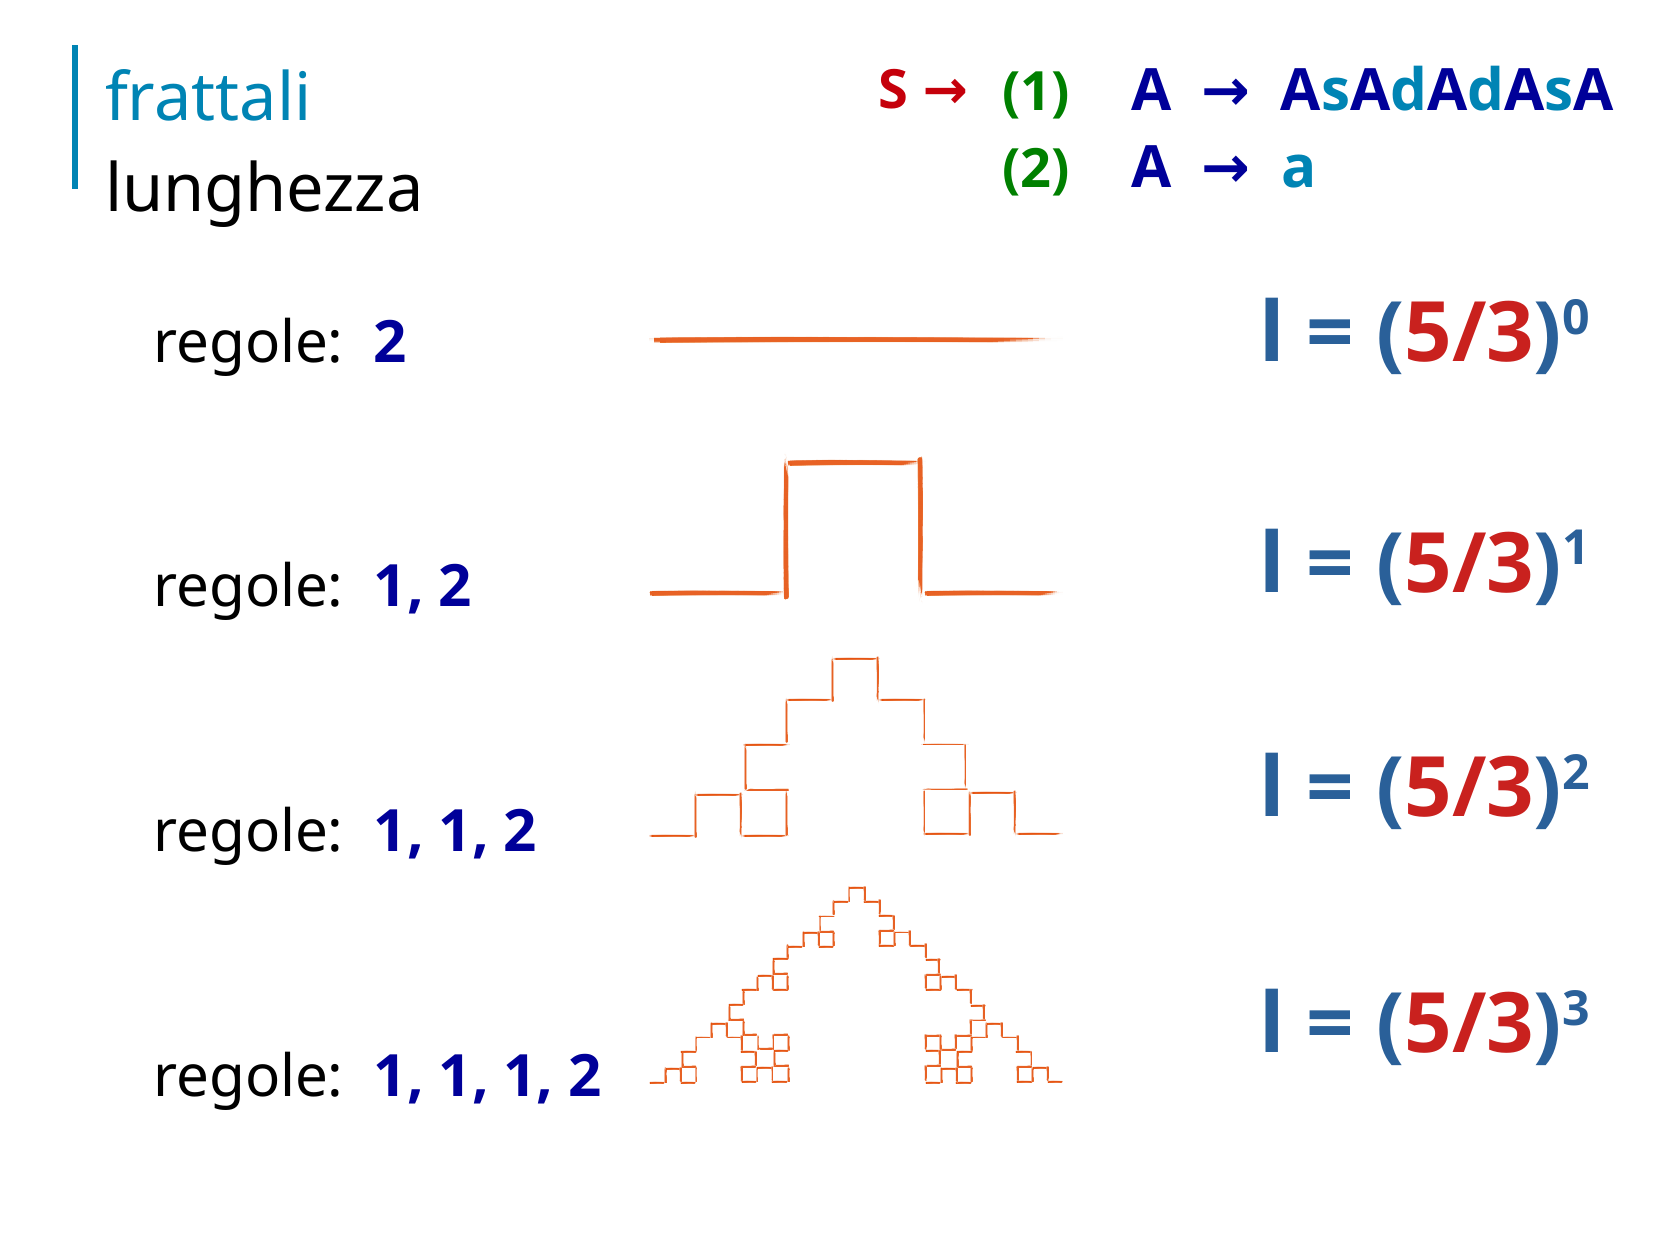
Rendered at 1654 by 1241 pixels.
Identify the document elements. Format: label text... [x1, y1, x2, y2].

picture [649, 885, 1063, 1084]
text_box l = (5/3)1 [1245, 501, 1607, 617]
title frattali lunghezza [105, 49, 987, 200]
text_box l = (5/3)0 [1245, 271, 1621, 386]
picture [649, 452, 926, 604]
text_box l = (5/3)3 [1245, 962, 1636, 1077]
list regole: 2 regole: 1, 2 regole: 1, 1, 2 regole: 1, 1, 1, 2 [82, 300, 1571, 1126]
picture [649, 336, 1063, 343]
text_box S → [855, 46, 987, 127]
text_box (1) A → AsAdAdAsA [987, 43, 1638, 120]
picture [649, 655, 1063, 839]
picture [924, 590, 1063, 596]
text_box (2) A → a [987, 120, 1638, 211]
text_box l = (5/3)2 [1245, 725, 1621, 841]
